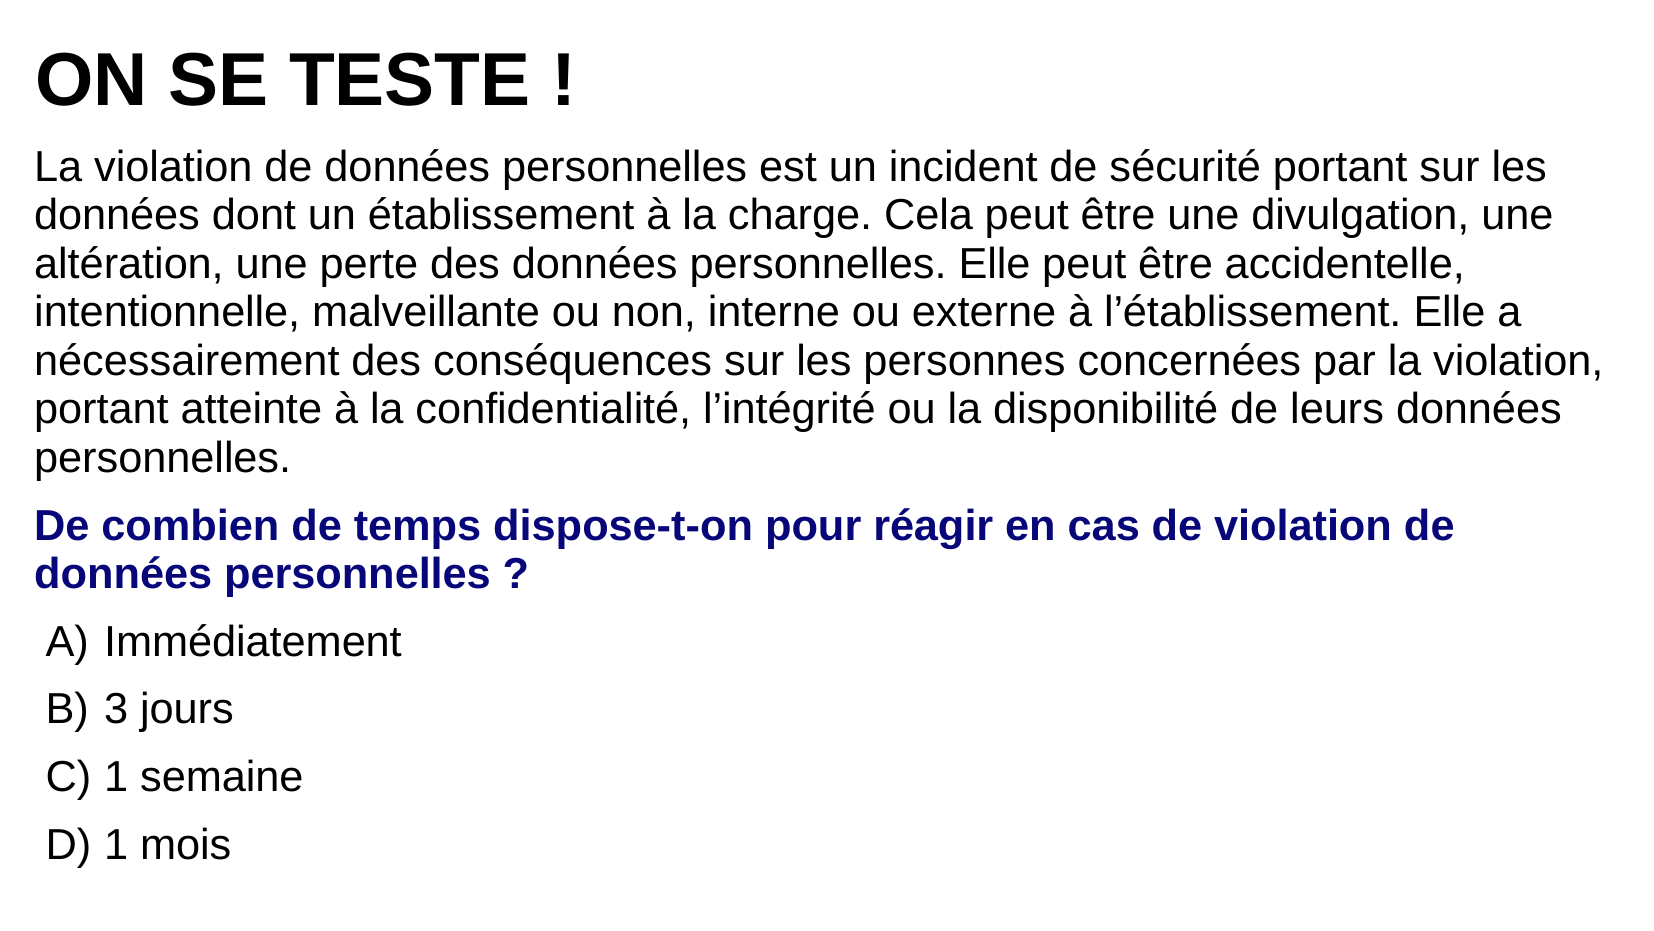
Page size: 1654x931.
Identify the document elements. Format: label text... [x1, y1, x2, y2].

list La violation de données personnelles est un incident de sécurité portant sur les données dont un établissement à la charge. Cela peut être une divulgation, une altération, une perte des données personnelles. Elle peut être accidentelle, intentionnelle, malveillante ou non, interne ou externe à l’établissement. Elle a nécessairement des conséquences sur les personnes concernées par la violation, portant atteinte à la confidentialité, l’intégrité ou la disponibilité de leurs données personnelles. De combien de temps dispose-t-on pour réagir en cas de violation de données personnelles ? Immédiatement 3 jours 1 semaine 1 mois [34, 141, 1617, 875]
title On se teste ! [35, 37, 1619, 142]
